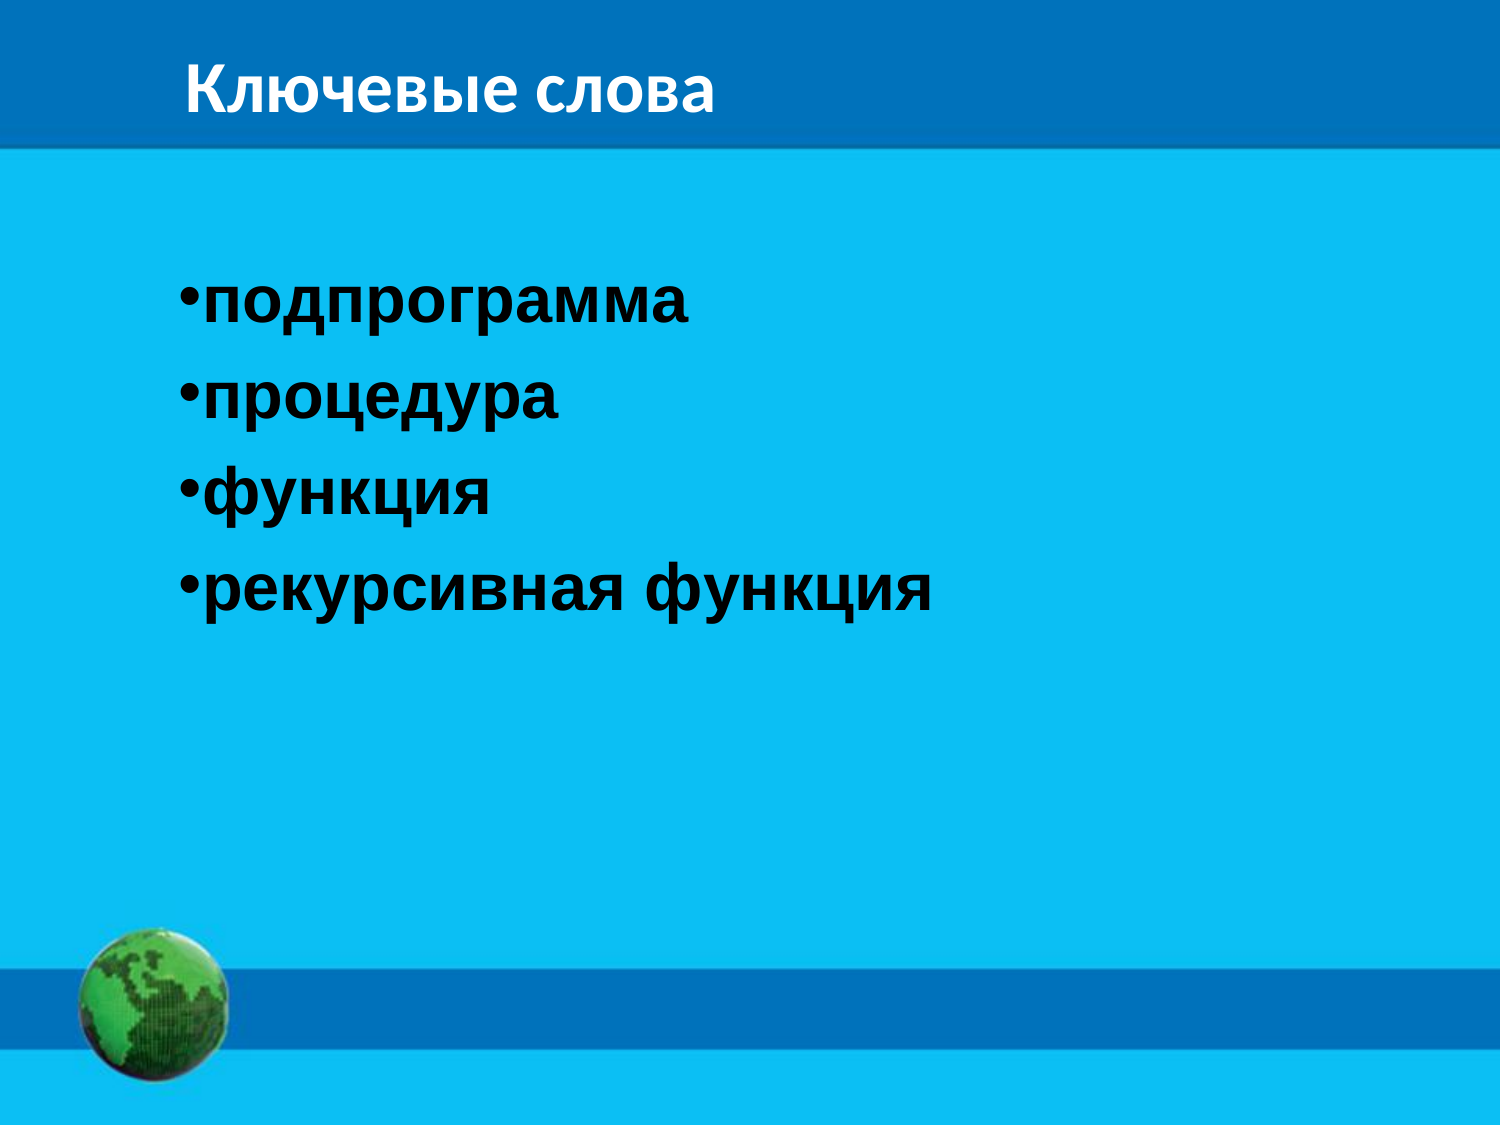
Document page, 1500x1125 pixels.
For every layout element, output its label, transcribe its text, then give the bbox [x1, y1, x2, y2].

text_box Ключевые слова [171, 30, 1425, 135]
text_box подпрограмма процедура функция рекурсивная функция [76, 231, 1449, 646]
picture [0, 926, 1500, 1086]
picture [0, 0, 1500, 146]
